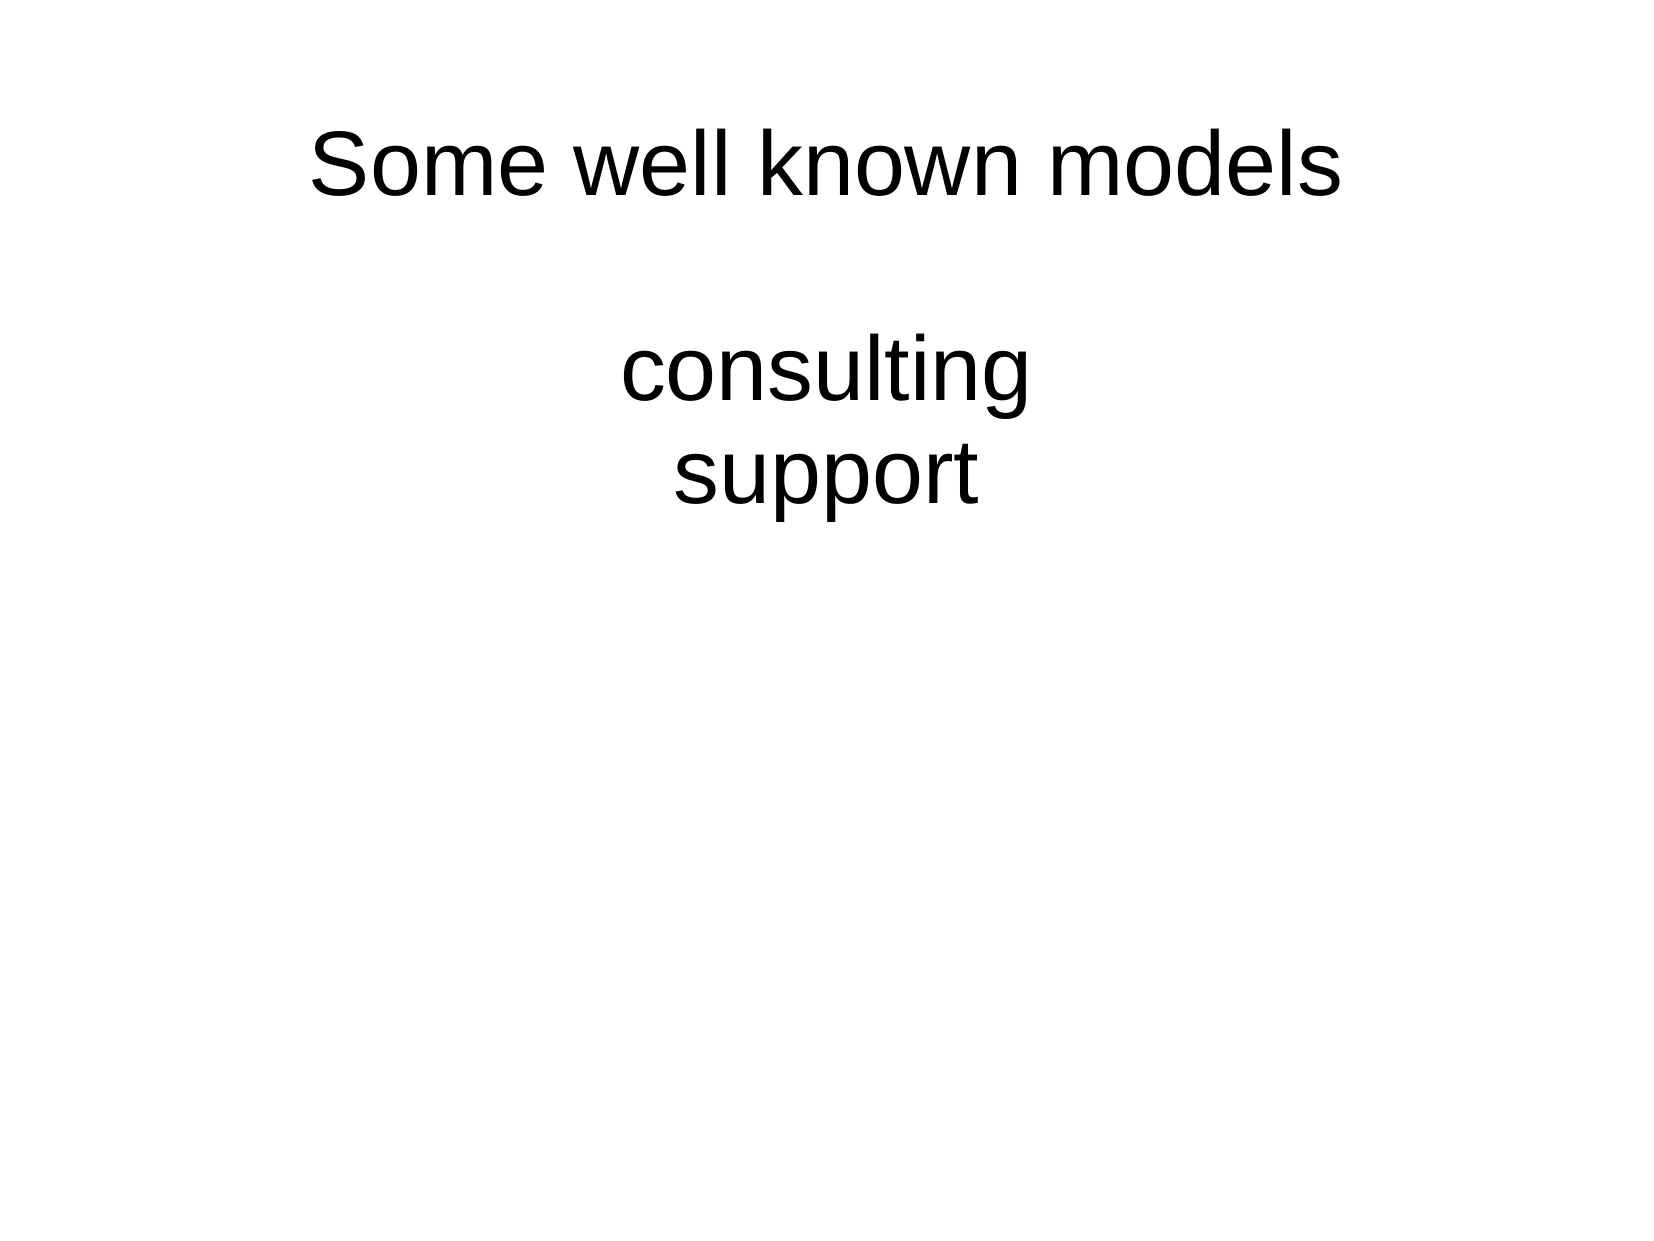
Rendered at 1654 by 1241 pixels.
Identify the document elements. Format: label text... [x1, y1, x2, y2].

title Some well known models consulting support [82, 112, 1571, 1139]
